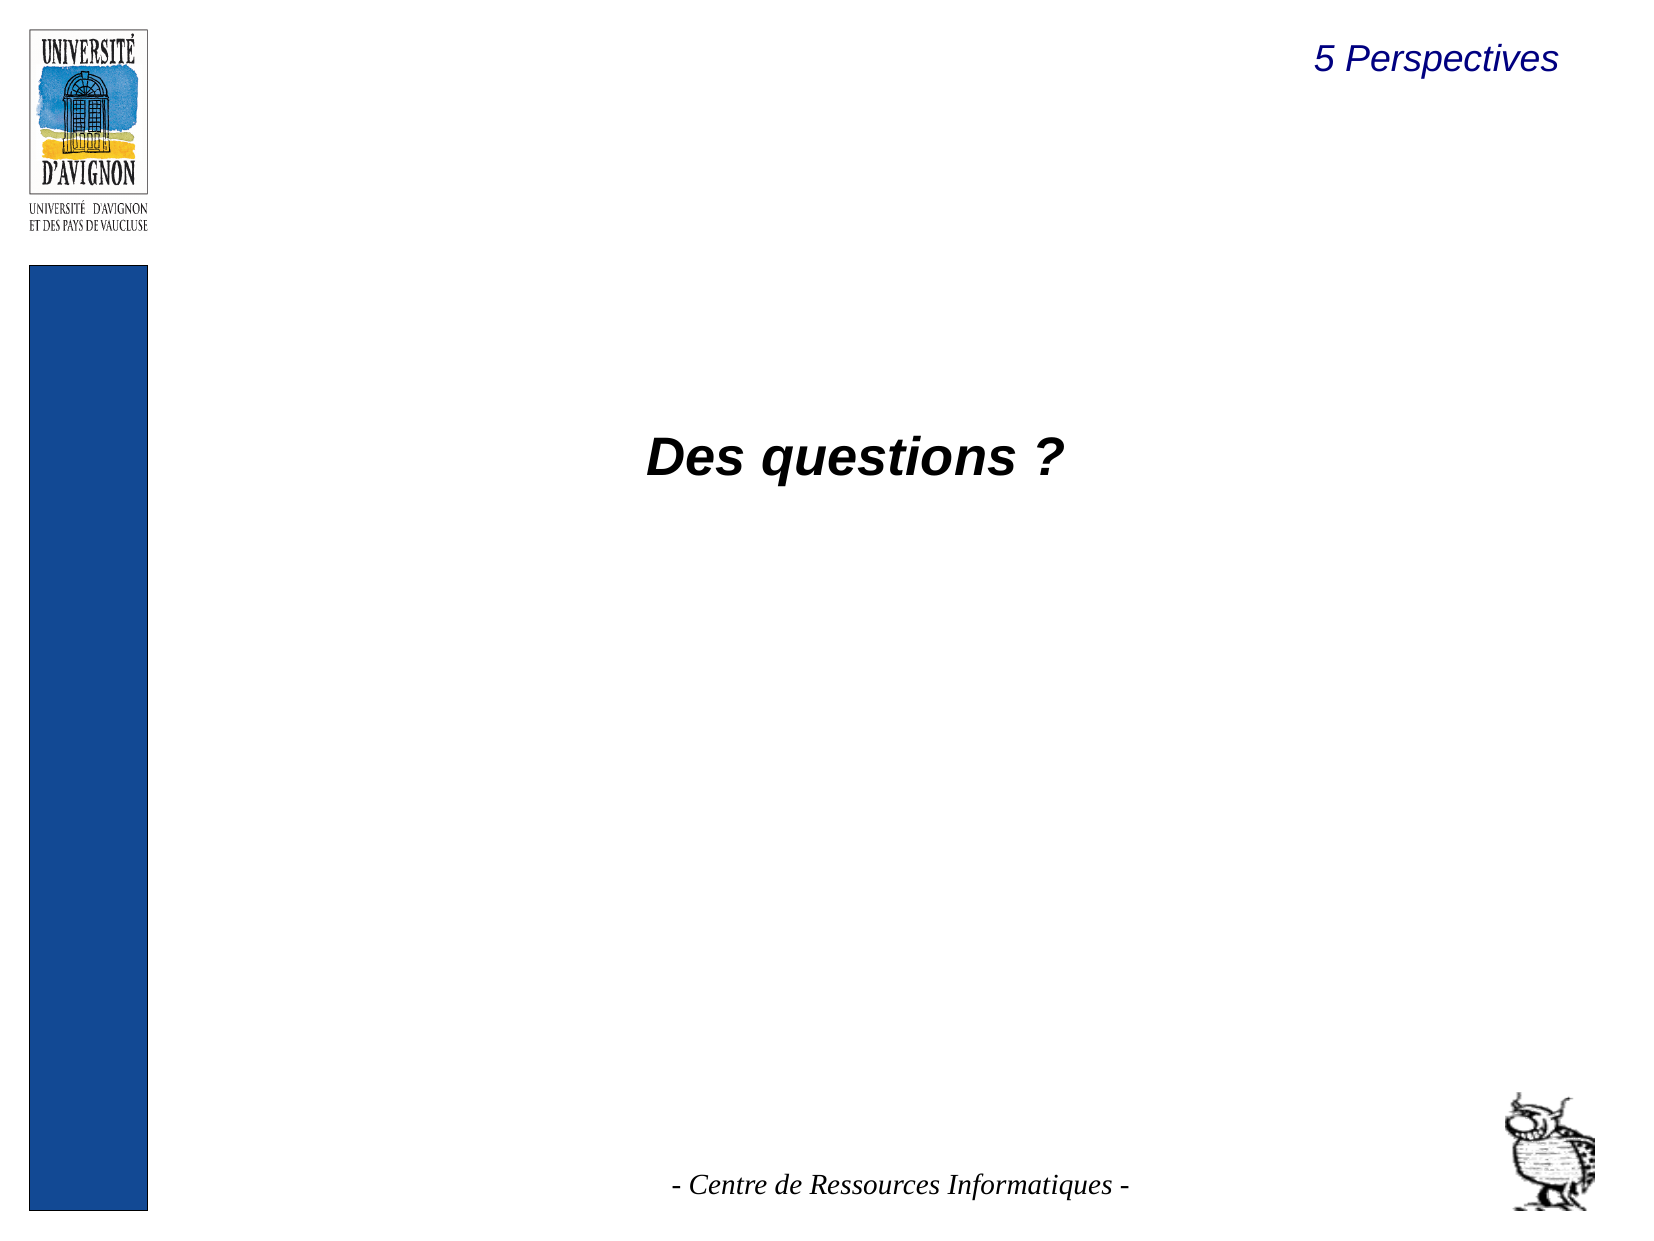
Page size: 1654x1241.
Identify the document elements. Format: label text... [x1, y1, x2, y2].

text_box Des questions ? [631, 419, 1252, 626]
text_box [29, 265, 148, 1211]
text_box - Centre de Ressources Informatiques - [648, 1160, 1153, 1209]
text_box 5 Perspectives [1299, 29, 1654, 87]
picture [1505, 1092, 1595, 1211]
picture [29, 29, 148, 236]
